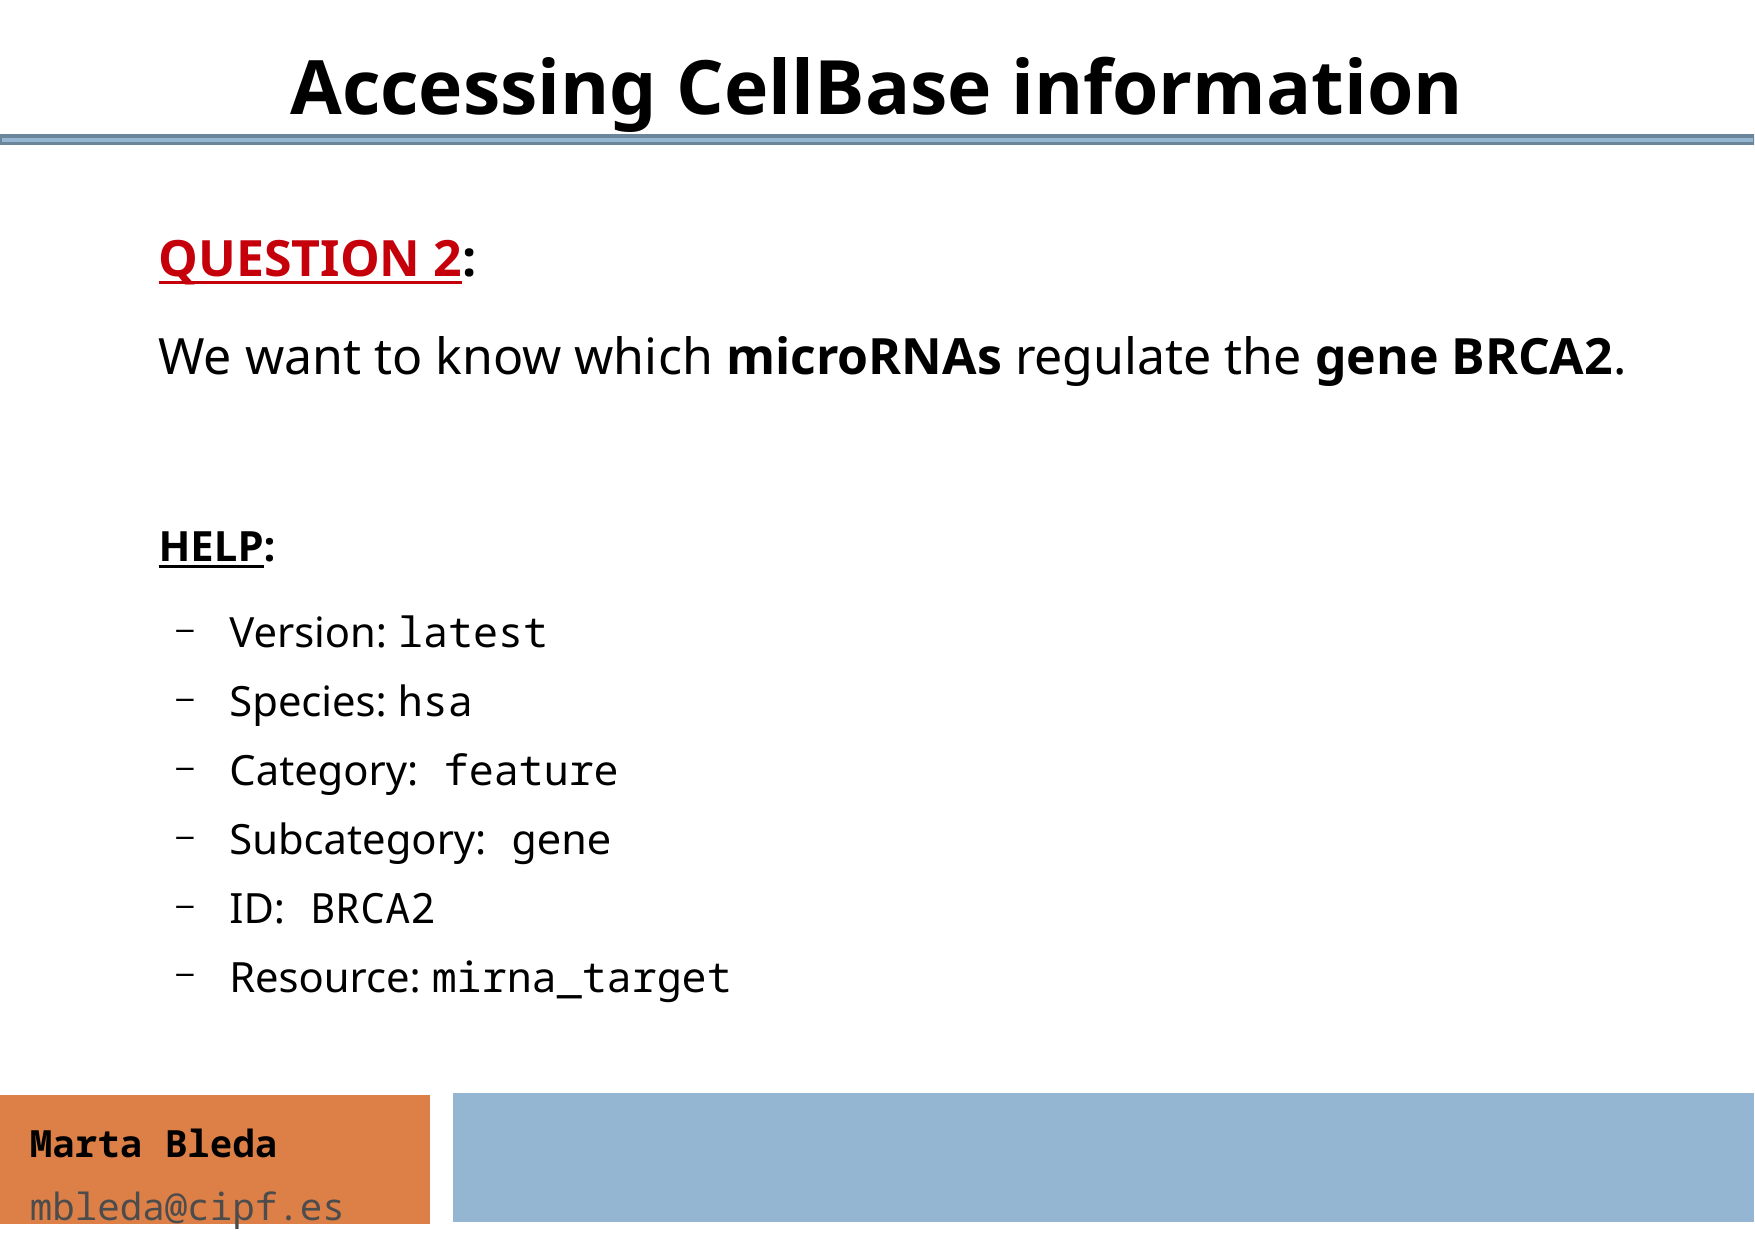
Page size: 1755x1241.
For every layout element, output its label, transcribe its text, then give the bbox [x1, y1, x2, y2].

list QUESTION 2: We want to know which microRNAs regulate the gene BRCA2. HELP: Version: latest Species: hsa Category: feature Subcategory: gene ID: BRCA2 Resource: mirna_target [87, 223, 1632, 1034]
text_box [0, 136, 1754, 144]
text_box Accessing CellBase information [67, 27, 1688, 129]
text_box Marta Bleda mbleda@cipf.es [15, 1110, 406, 1213]
